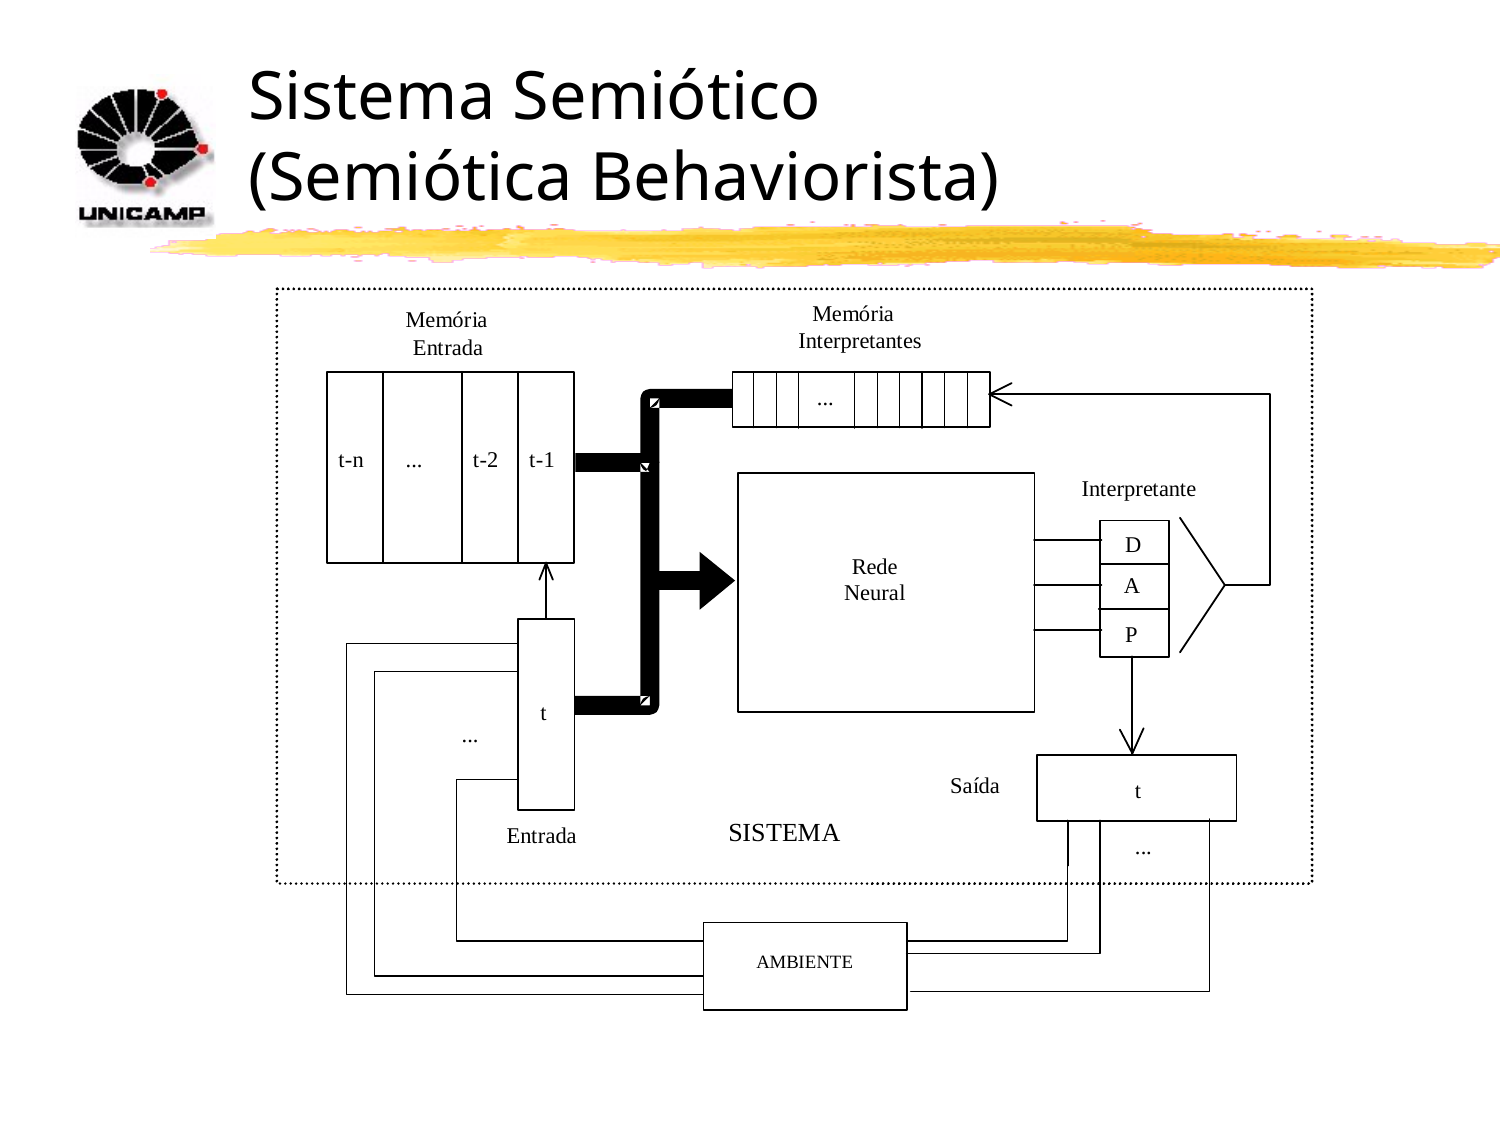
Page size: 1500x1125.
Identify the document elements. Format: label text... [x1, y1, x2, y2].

picture [75, 74, 1500, 279]
chart [275, 287, 1314, 1012]
title Sistema Semiótico (Semiótica Behaviorista) [233, 37, 1434, 225]
